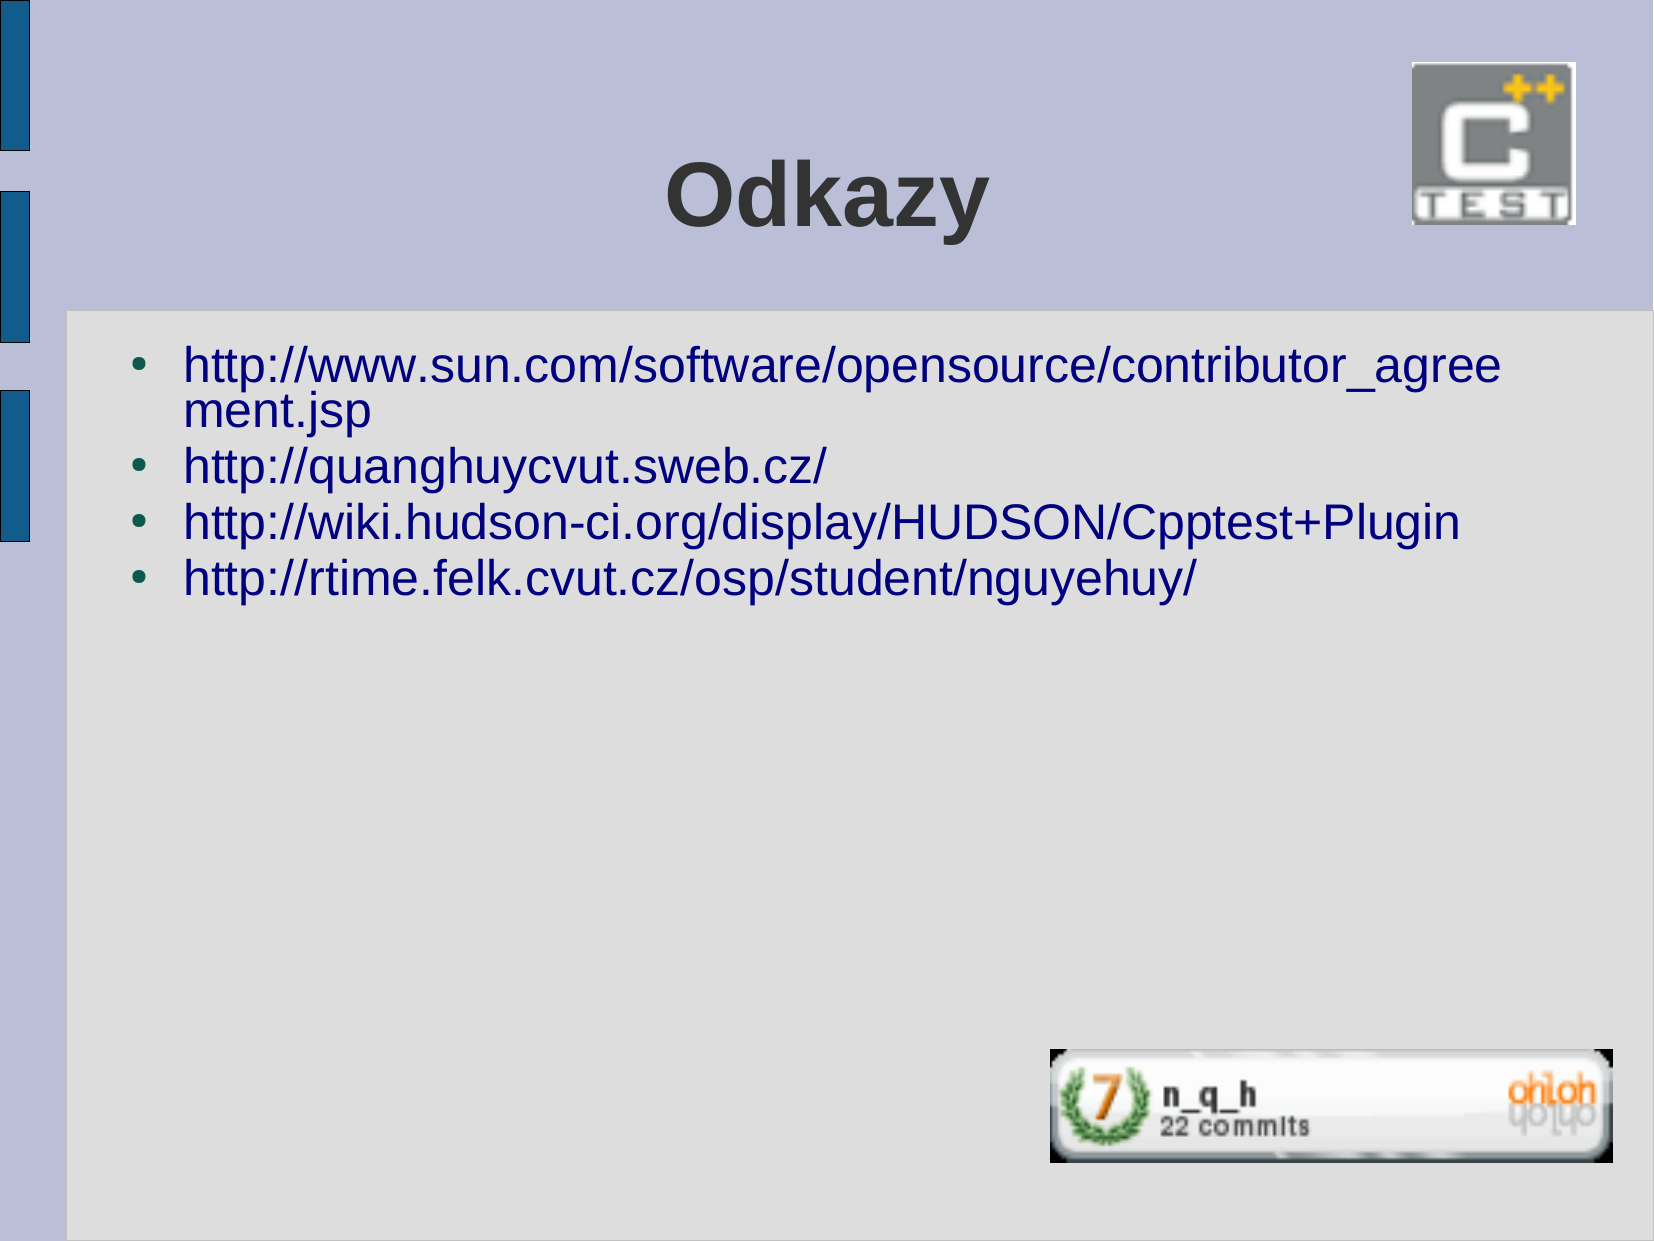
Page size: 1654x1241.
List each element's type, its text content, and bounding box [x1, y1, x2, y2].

picture [1050, 1049, 1613, 1163]
picture [1412, 62, 1576, 226]
title Odkazy [121, 98, 1534, 291]
list http://www.sun.com/software/opensource/contributor_agreement.jsp http://quanghuycvut.sweb.cz/ http://wiki.hudson-ci.org/display/HUDSON/Cpptest+Plugin http://rtime.felk.cvut.cz/osp/student/nguyehuy/ [112, 337, 1525, 1105]
